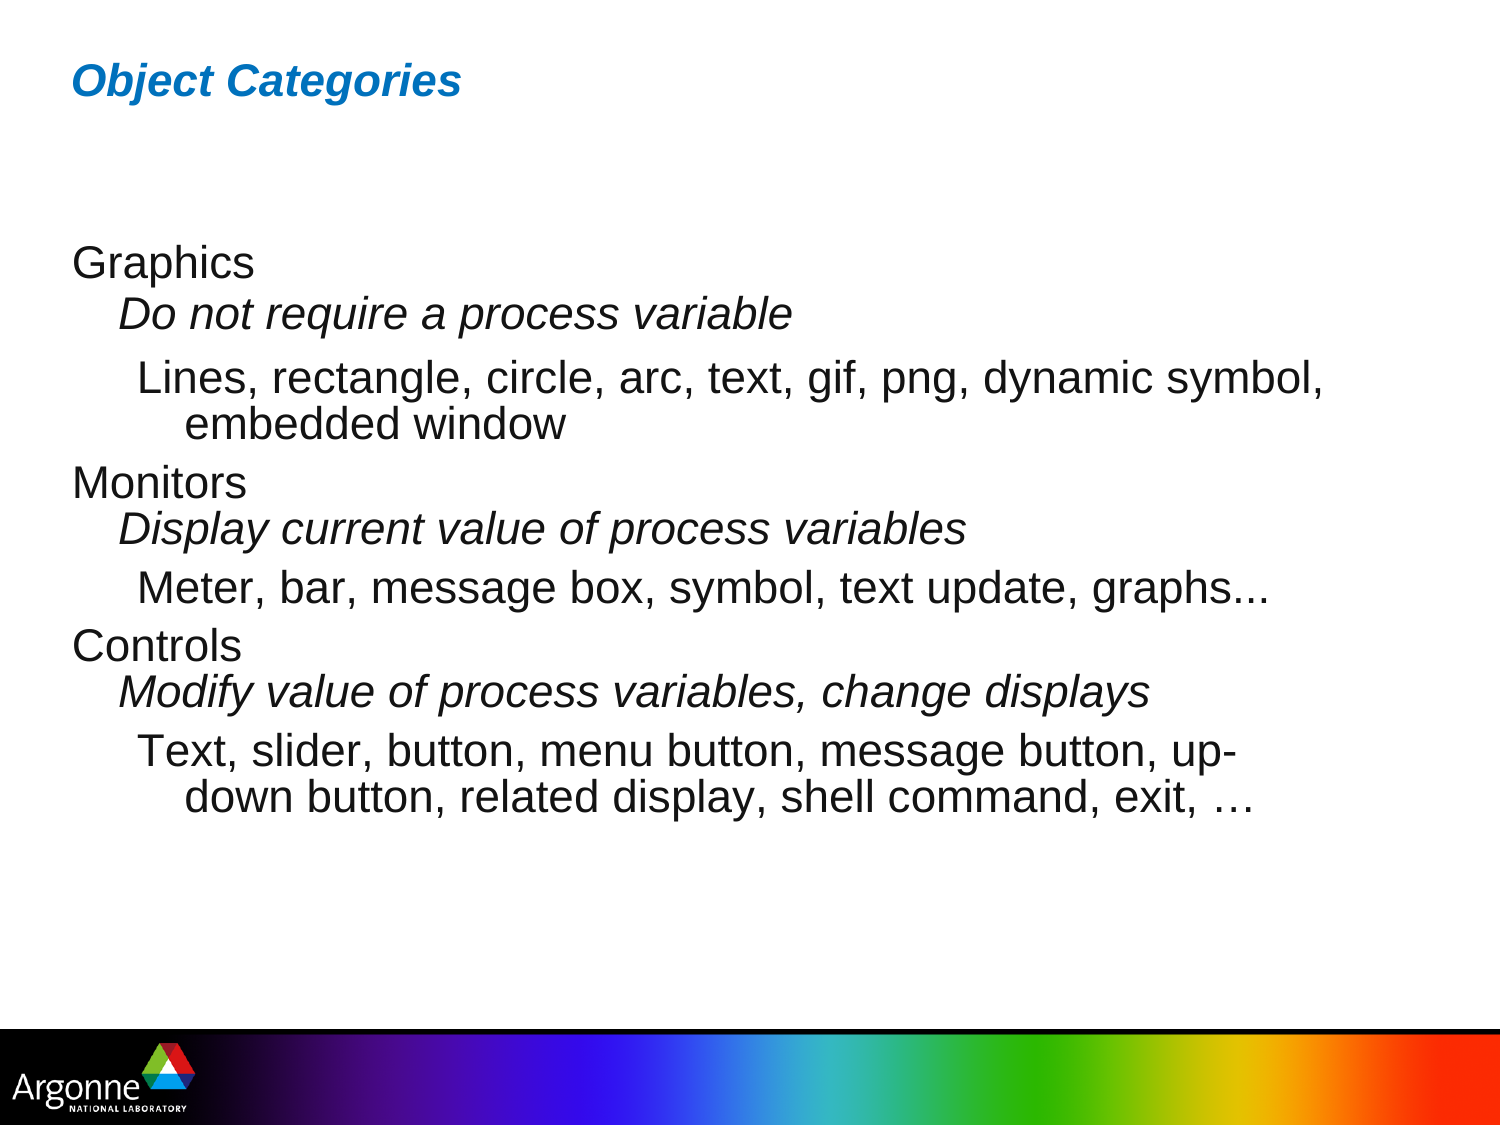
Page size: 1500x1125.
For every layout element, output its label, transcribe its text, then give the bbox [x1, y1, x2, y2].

title Object Categories [55, 40, 1361, 125]
list Graphics Do not require a process variable Lines, rectangle, circle, arc, text, gif, png, dynamic symbol, embedded window Monitors Display current value of process variables Meter, bar, message box, symbol, text update, graphs... Controls Modify value of process variables, change displays Text, slider, button, menu button, message button, up-down button, related display, shell command, exit, … [56, 229, 1359, 997]
picture [0, 1029, 1500, 1125]
